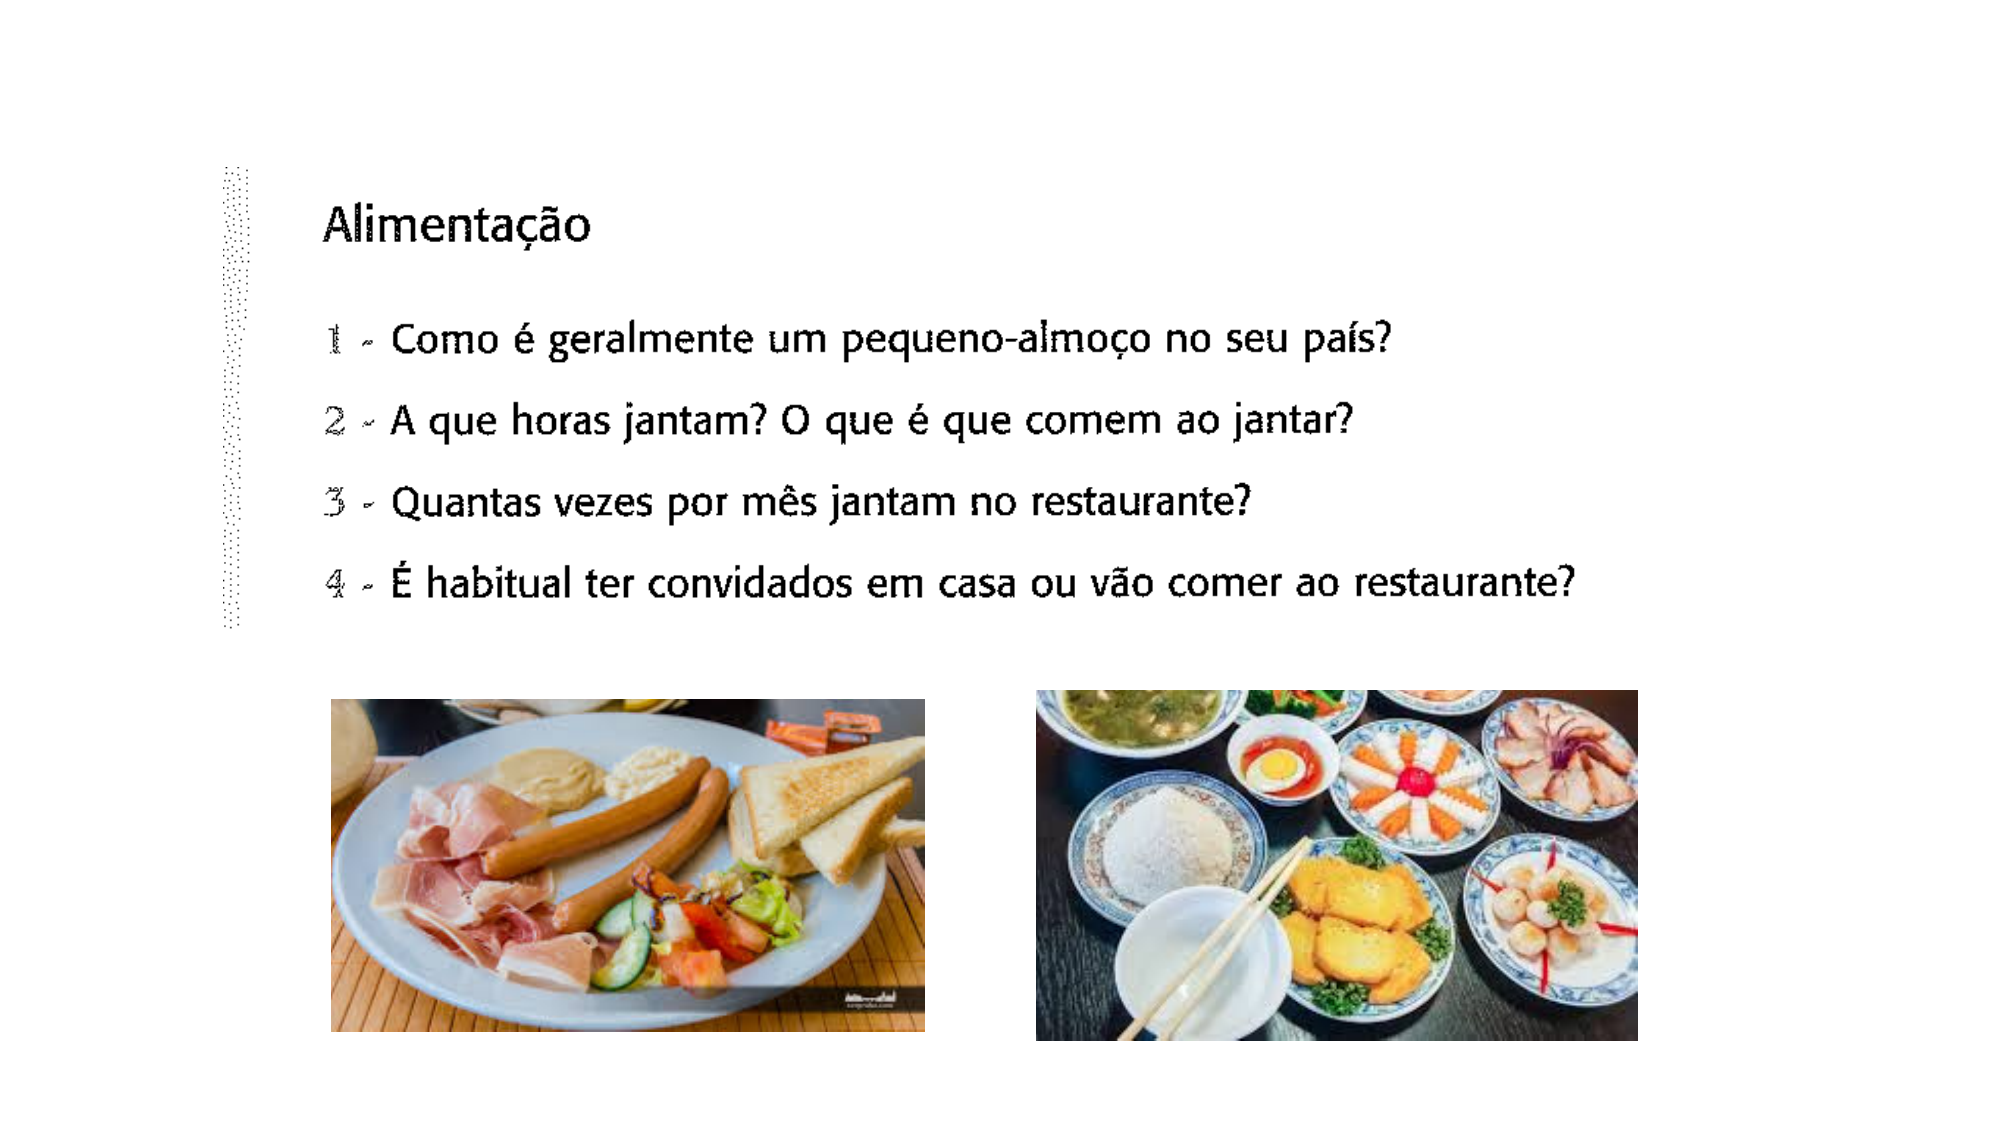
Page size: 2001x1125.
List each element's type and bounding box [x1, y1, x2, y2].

picture [1036, 690, 1638, 1041]
picture [223, 167, 1876, 631]
picture [331, 699, 925, 1032]
